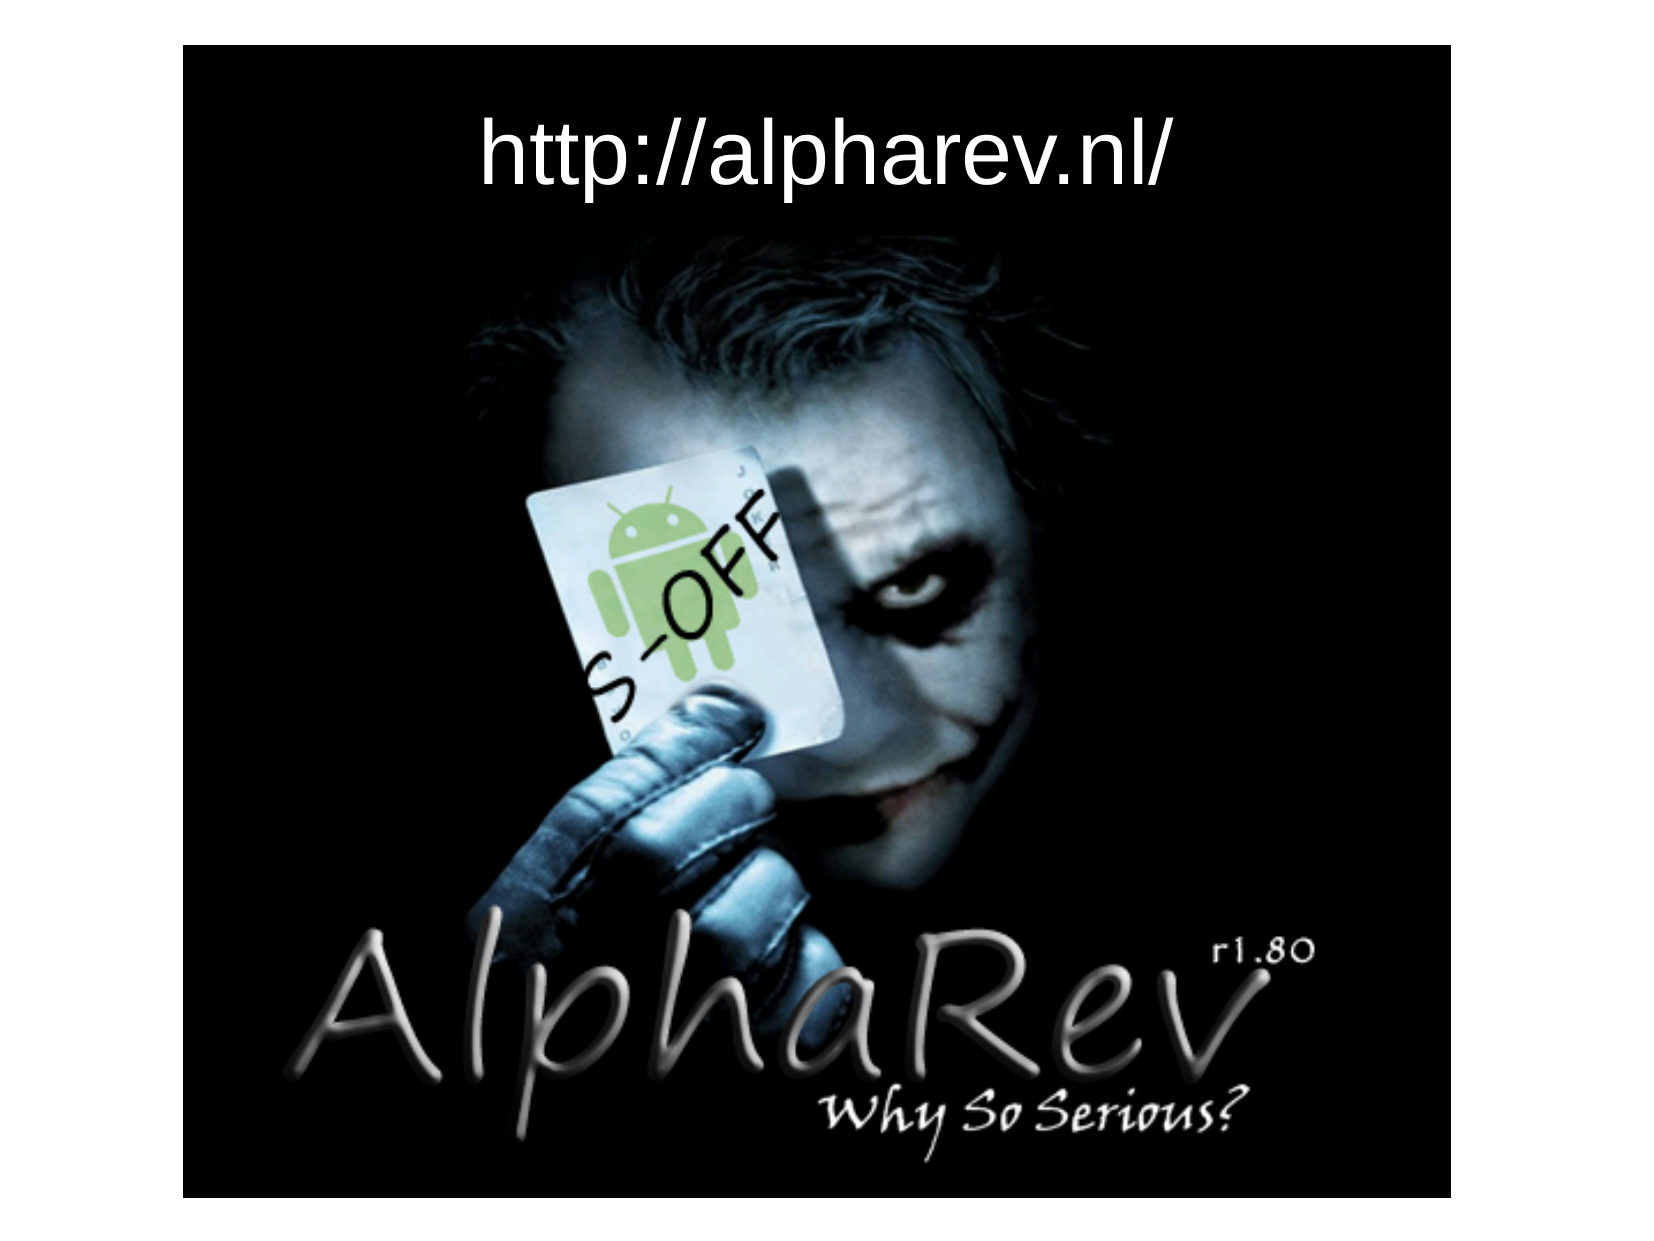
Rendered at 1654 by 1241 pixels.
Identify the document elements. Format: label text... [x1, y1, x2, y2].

picture [183, 257, 1451, 1199]
title http://alpharev.nl/ [82, 49, 1571, 257]
picture [183, 45, 1451, 49]
